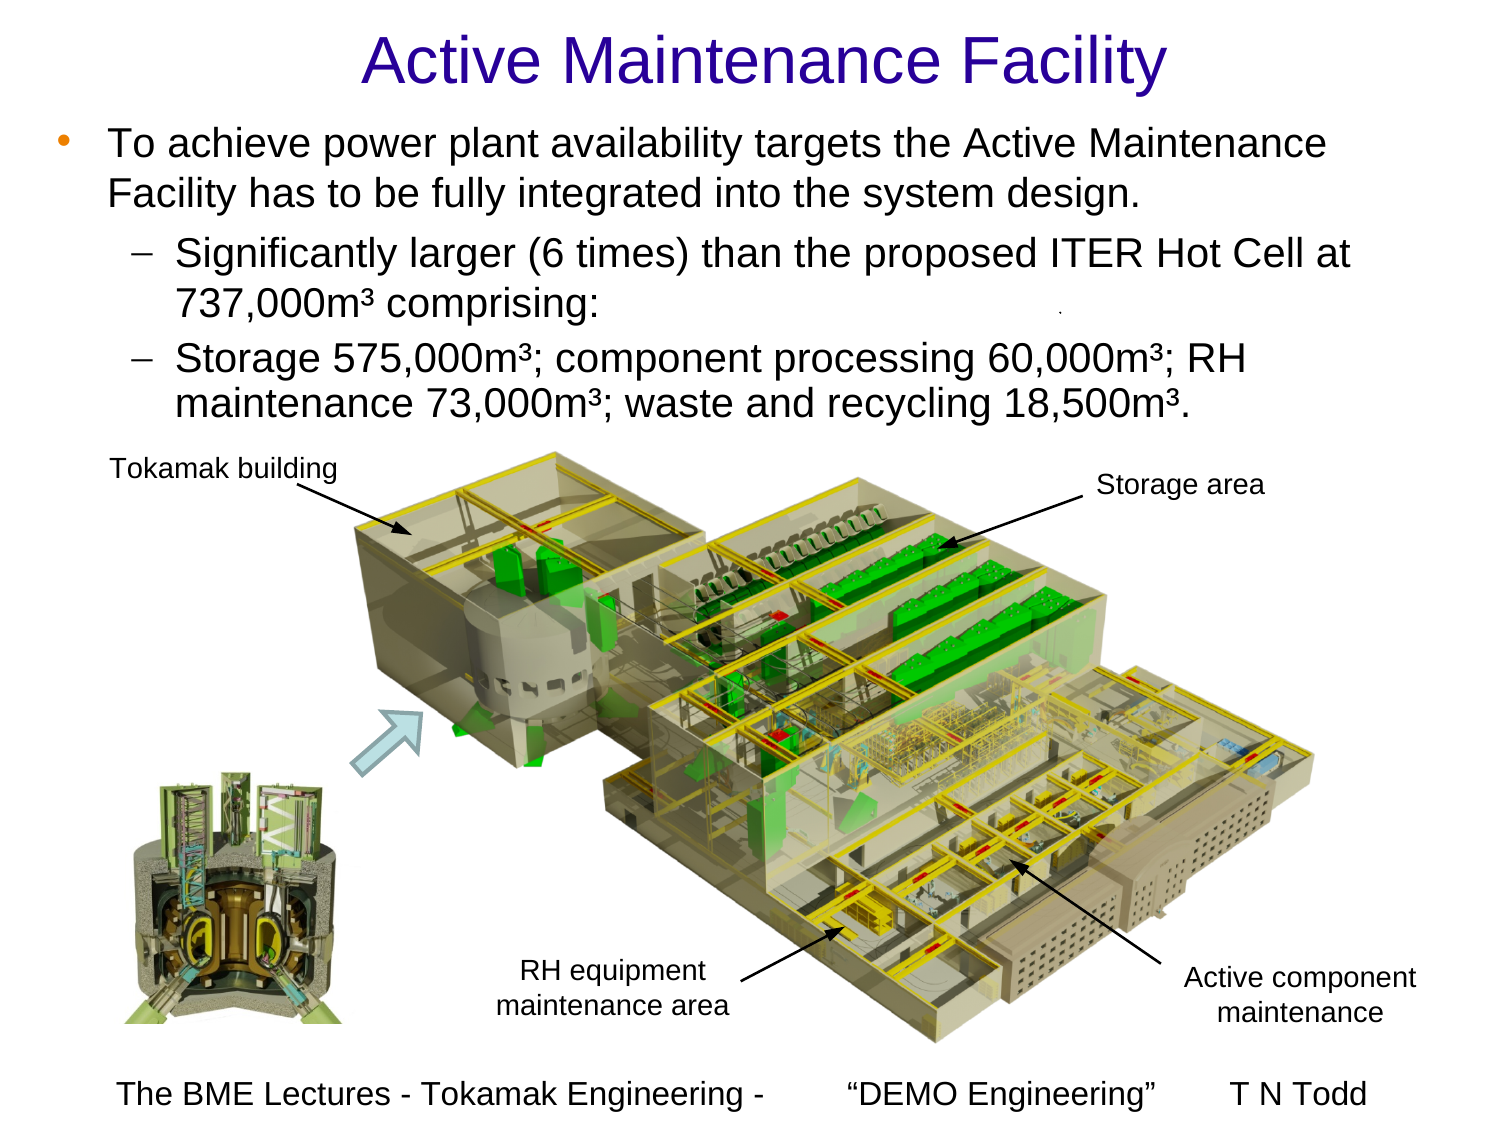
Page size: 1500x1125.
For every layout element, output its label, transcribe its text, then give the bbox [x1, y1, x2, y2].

text_box To achieve power plant availability targets the Active Maintenance Facility has to be fully integrated into the system design. Significantly larger (6 times) than the proposed ITER Hot Cell at 737,000m³ comprising: Storage 575,000m³; component processing 60,000m³; RH maintenance 73,000m³; waste and recycling 18,500m³. [41, 107, 1442, 400]
text_box Tokamak building [94, 441, 355, 493]
picture [103, 441, 1319, 1052]
text_box Storage area [1081, 457, 1314, 508]
text_box [351, 711, 421, 776]
text_box Active Maintenance Facility [118, 0, 1412, 107]
text_box Active component maintenance [1152, 950, 1449, 1037]
text_box RH equipment maintenance area [461, 943, 765, 1029]
text_box <number> [8, 1061, 286, 1103]
